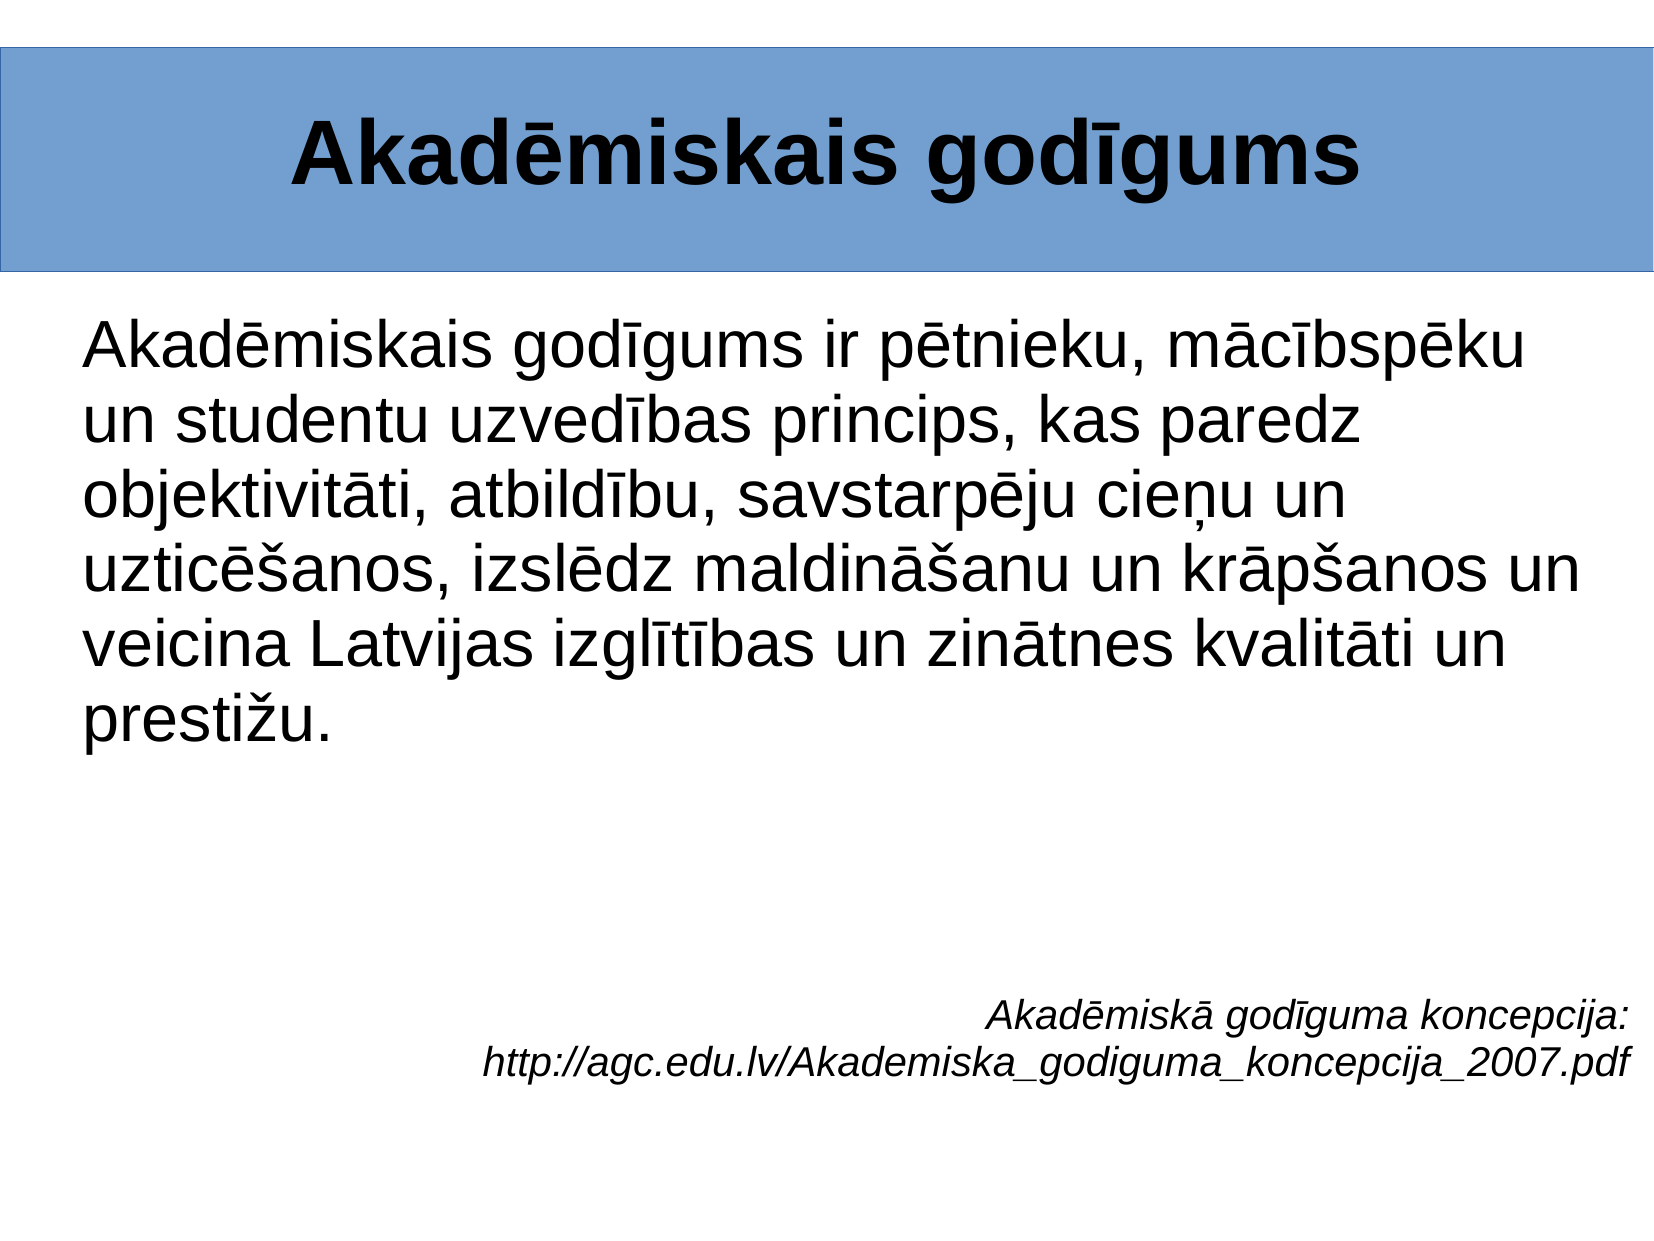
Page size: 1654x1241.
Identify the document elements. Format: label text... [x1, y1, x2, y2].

text_box Akadēmiskā godīguma koncepcija: http://agc.edu.lv/Akademiska_godiguma_koncepcija_2007.pdf [0, 992, 1630, 1232]
title Akadēmiskais godīgums [82, 49, 1571, 257]
text_box [0, 47, 1654, 272]
list Akadēmiskais godīgums ir pētnieku, mācībspēku un studentu uzvedības princips, kas paredz objektivitāti, atbildību, savstarpēju cieņu un uzticēšanos, izslēdz maldināšanu un krāpšanos un veicina Latvijas izglītības un zinātnes kvalitāti un prestižu. [82, 307, 1619, 992]
